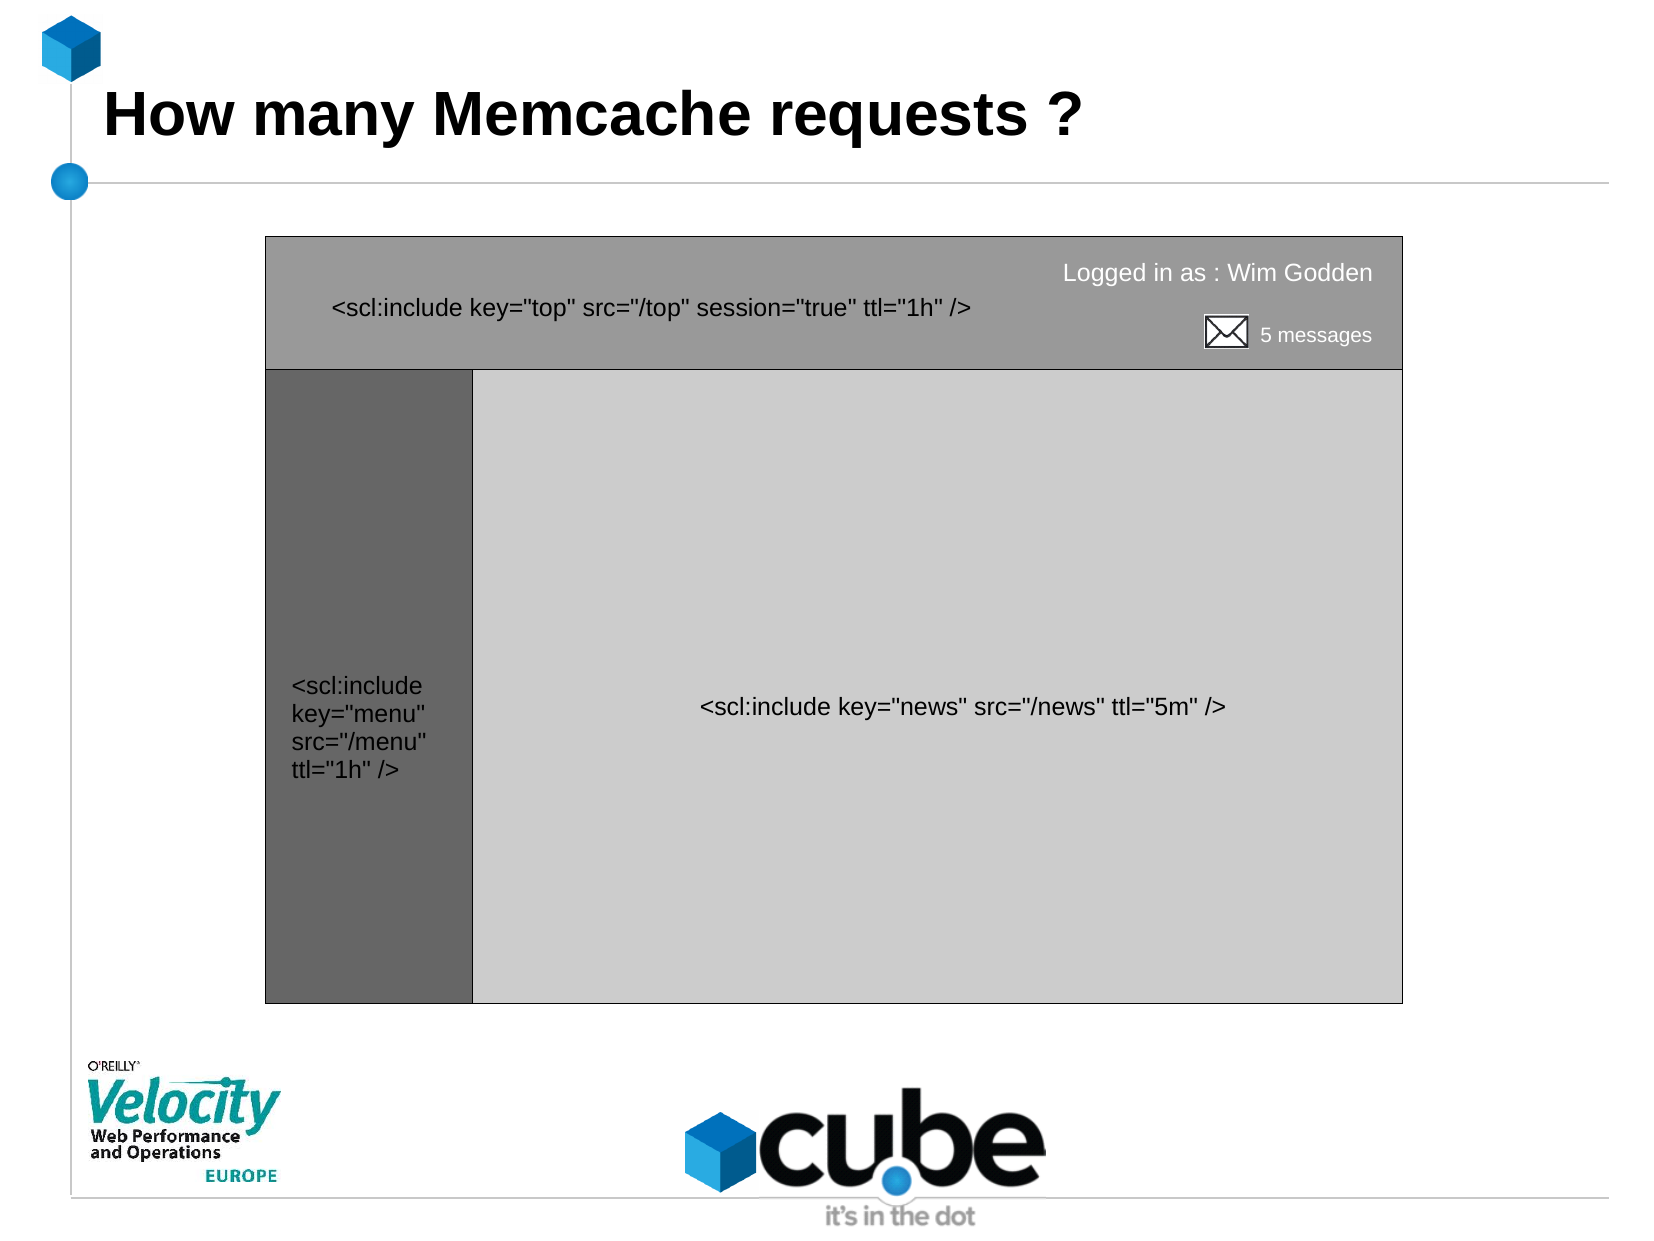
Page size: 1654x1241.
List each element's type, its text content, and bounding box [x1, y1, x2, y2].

text_box <scl:include key="news" src="/news" ttl="5m" /> [685, 685, 1244, 728]
title How many Memcache requests ? [103, 49, 1551, 178]
text_box <scl:include key="top" src="/top" session="true" ttl="1h" /> [316, 286, 990, 330]
text_box Logged in as : Wim Godden [1048, 250, 1391, 294]
picture [88, 1061, 281, 1182]
text_box 5 messages [1245, 316, 1388, 355]
picture [1204, 314, 1249, 350]
text_box <scl:include key="menu" src="/menu" ttl="1h" /> [276, 664, 450, 792]
text_box [265, 236, 1403, 1004]
